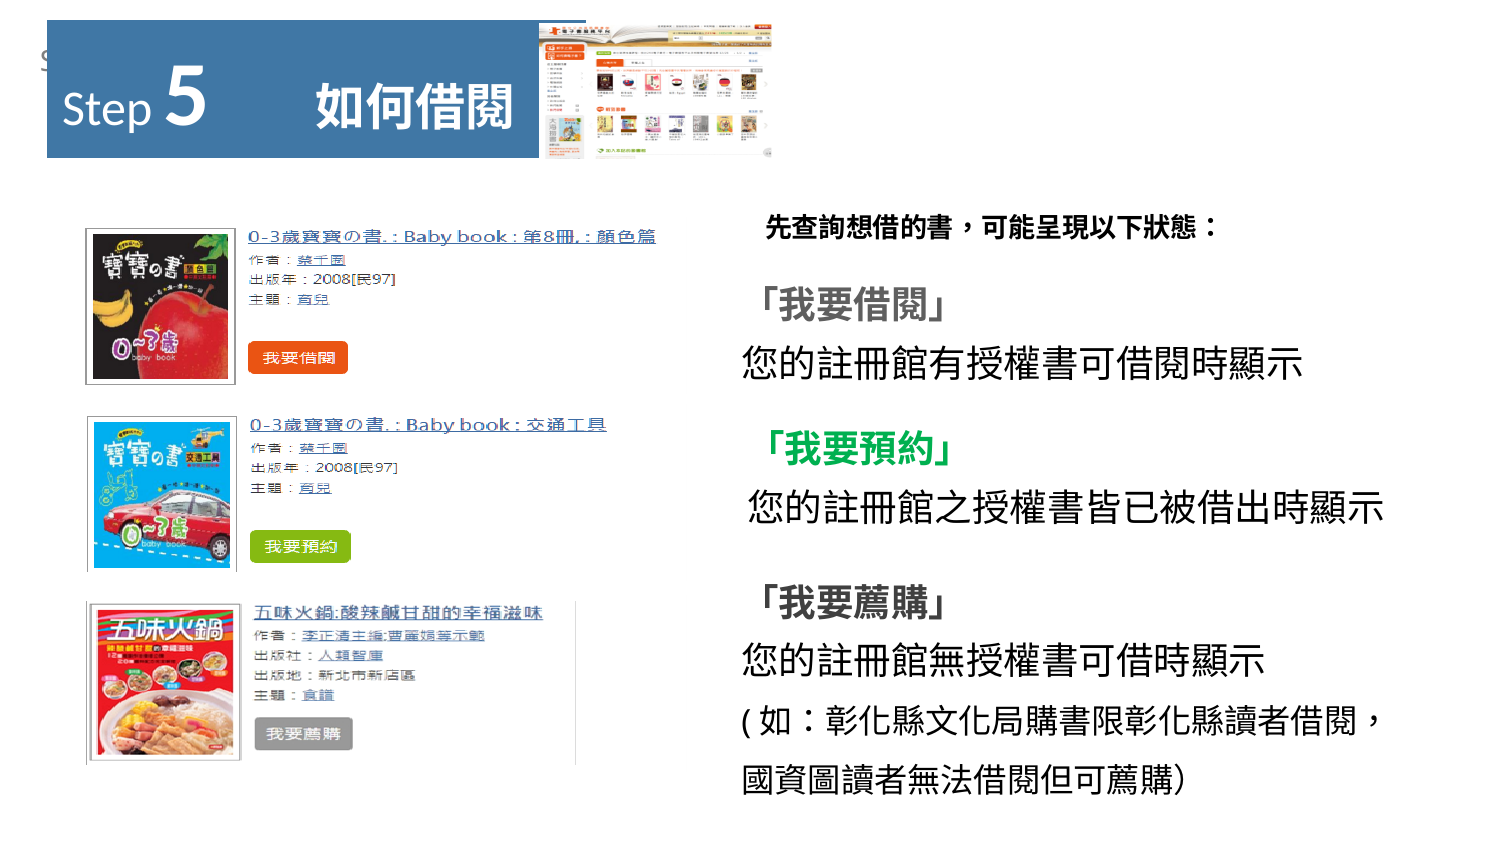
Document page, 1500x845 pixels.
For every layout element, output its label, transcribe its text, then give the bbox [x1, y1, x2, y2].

text_box 先查詢想借的書，可能呈現以下狀態： [750, 209, 1372, 255]
text_box 「我要薦購」 您的註冊館無授權書可借時顯示 (如：彰化縣文化局購書限彰化縣讀者借閱，國資圖讀者無法借閱但可薦購） [726, 557, 1406, 809]
picture [86, 601, 576, 765]
text_box 「我要預約」 您的註冊館之授權書皆已被借出時顯示 [732, 404, 1412, 538]
text_box [70, 404, 686, 583]
text_box Step4 開始閱讀 [24, 13, 715, 90]
text_box Step 5 如何借閱 [47, 20, 586, 158]
text_box [70, 595, 686, 774]
picture [82, 413, 615, 572]
text_box 「我要借閱」 您的註冊館有授權書可借閱時顯示 [726, 260, 1430, 394]
picture [539, 23, 772, 159]
picture [82, 219, 682, 390]
text_box [70, 217, 686, 396]
